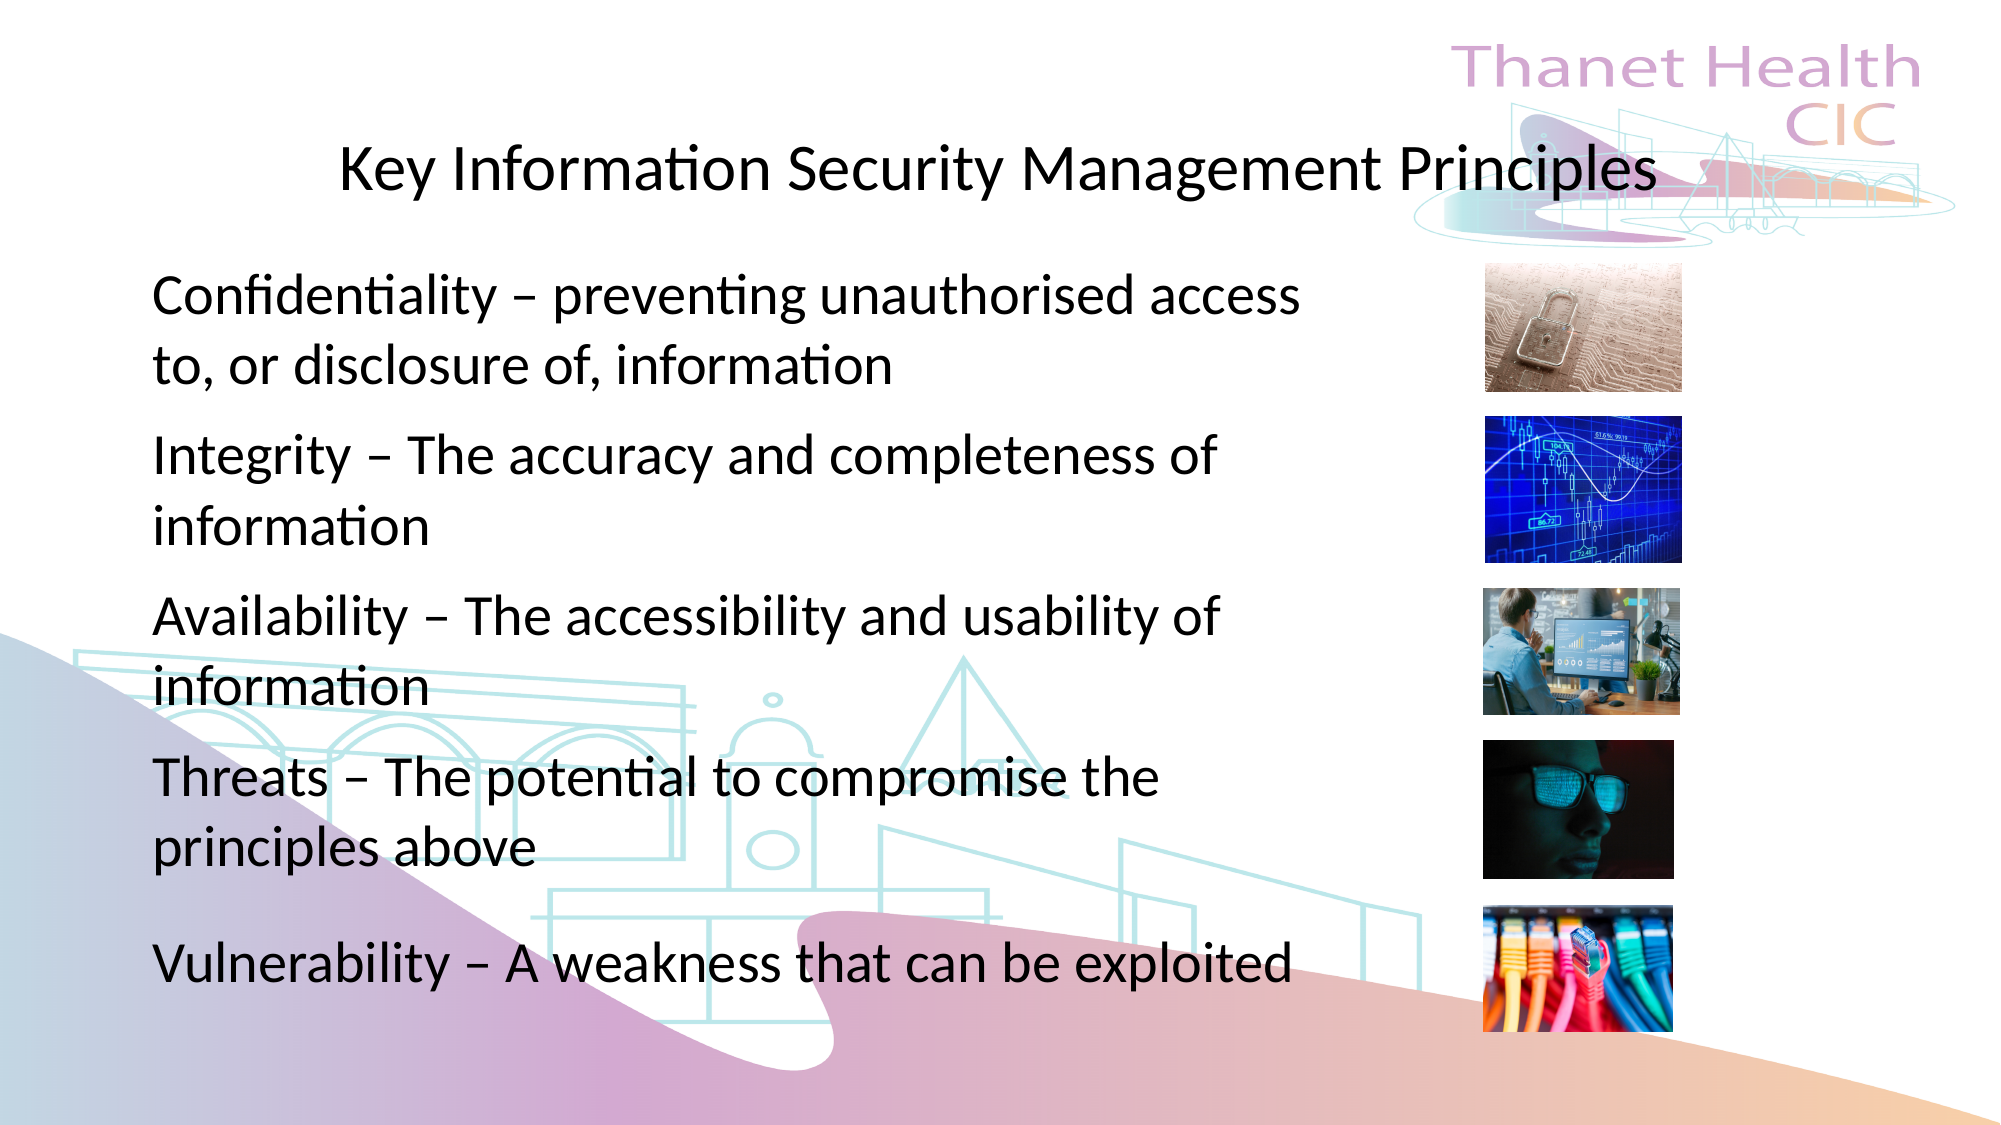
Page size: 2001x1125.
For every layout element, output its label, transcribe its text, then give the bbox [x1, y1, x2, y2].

picture [1485, 263, 1682, 392]
picture [1483, 740, 1674, 880]
list Confidentiality – preventing unauthorised access to, or disclosure of, information Integrity – The accuracy and completeness of information Availability – The accessibility and usability of information Threats – The potential to compromise the principles above Vulnerability – A weakness that can be exploited [137, 248, 1336, 1086]
picture [1485, 416, 1682, 563]
picture [1483, 905, 1673, 1032]
title Key Information Security Management Principles [137, 59, 1863, 278]
picture [1483, 588, 1680, 715]
